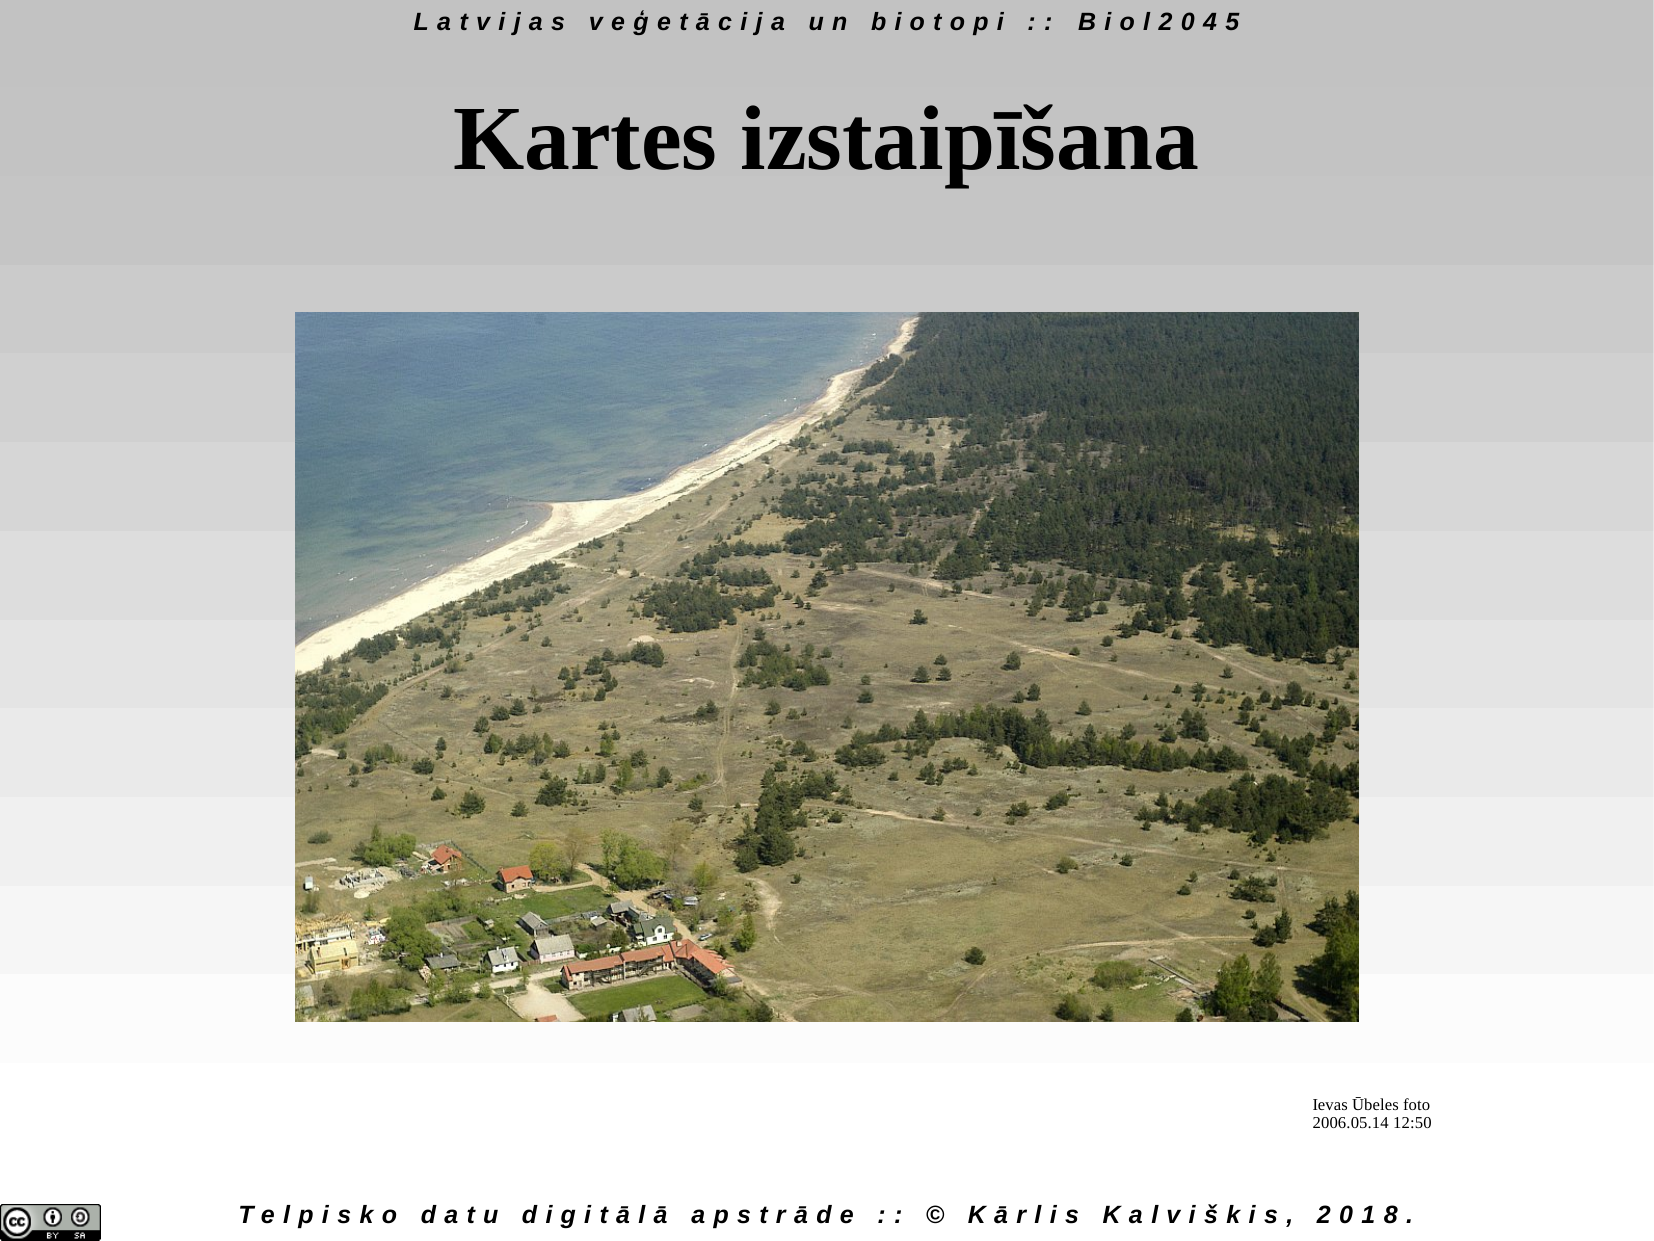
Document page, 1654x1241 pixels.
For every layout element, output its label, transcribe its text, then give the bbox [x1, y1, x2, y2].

picture [0, 0, 1654, 1241]
text_box Ievas Ūbeles foto 2006.05.14 12:50 [1297, 1087, 1447, 1140]
title Kartes izstaipīšana [29, 43, 1625, 234]
